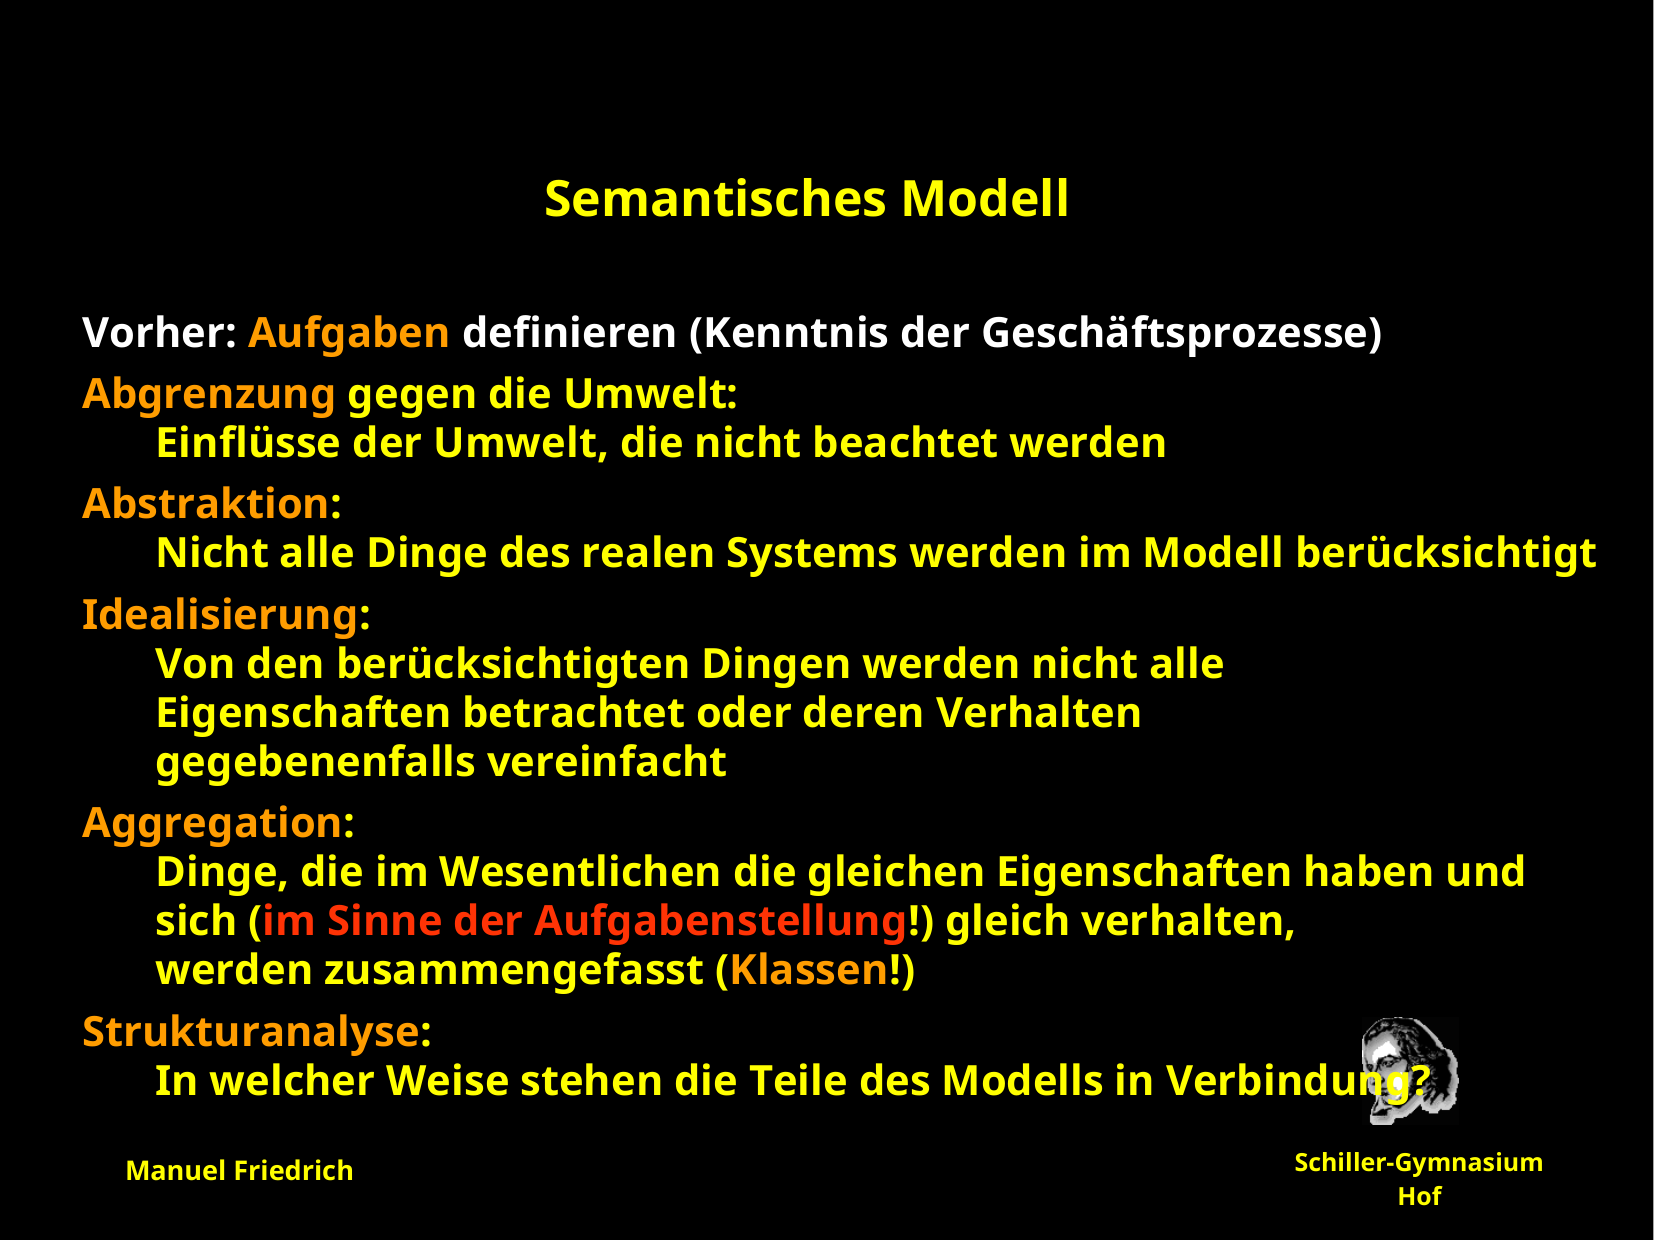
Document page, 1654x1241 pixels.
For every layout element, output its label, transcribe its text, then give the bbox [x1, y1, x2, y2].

text_box Manuel Friedrich [124, 1151, 357, 1185]
picture [1362, 1026, 1459, 1125]
text_box Vorher: Aufgaben definieren (Kenntnis der Geschäftsprozesse) Abgrenzung gegen die Umwelt: Einflüsse der Umwelt, die nicht beachtet werden Abstraktion: Nicht alle Dinge des realen Systems werden im Modell berücksichtigt Idealisierung: Von den berücksichtigten Dingen werden nicht alle Eigenschaften betrachtet oder deren Verhalten gegebenenfalls vereinfacht Aggregation: Dinge, die im Wesentlichen die gleichen Eigenschaften haben und sich (im Sinne der Aufgabenstellung!) gleich verhalten, werden zusammengefasst (Klassen!) Strukturanalyse: In welcher Weise stehen die Teile des Modells in Verbindung? [82, 308, 1615, 1026]
text_box Schiller-Gymnasium Hof [1294, 1145, 1549, 1206]
text_box Semantisches Modell [544, 162, 1211, 268]
